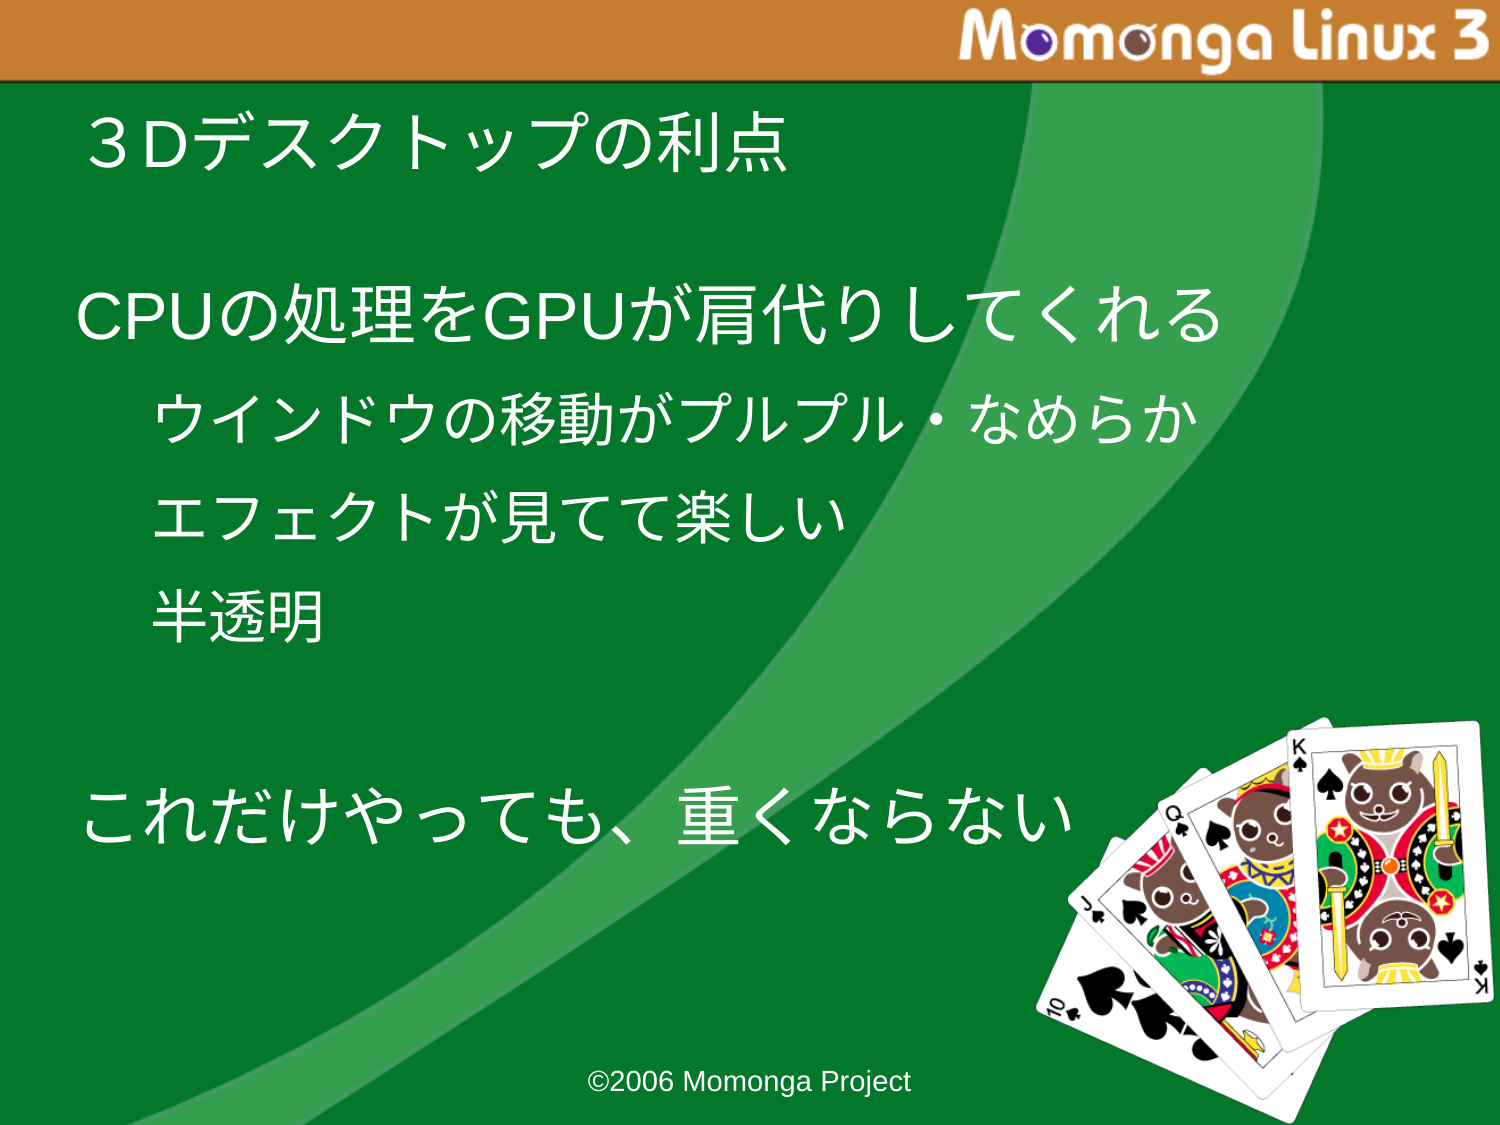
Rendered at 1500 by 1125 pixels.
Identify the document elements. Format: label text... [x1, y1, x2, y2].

picture [0, 0, 1500, 1125]
title ３Dデスクトップの利点 [75, 52, 1426, 226]
list CPUの処理をGPUが肩代りしてくれる ウインドウの移動がプルプル・なめらか エフェクトが見てて楽しい 半透明 これだけやっても、重くならない [75, 262, 1426, 991]
